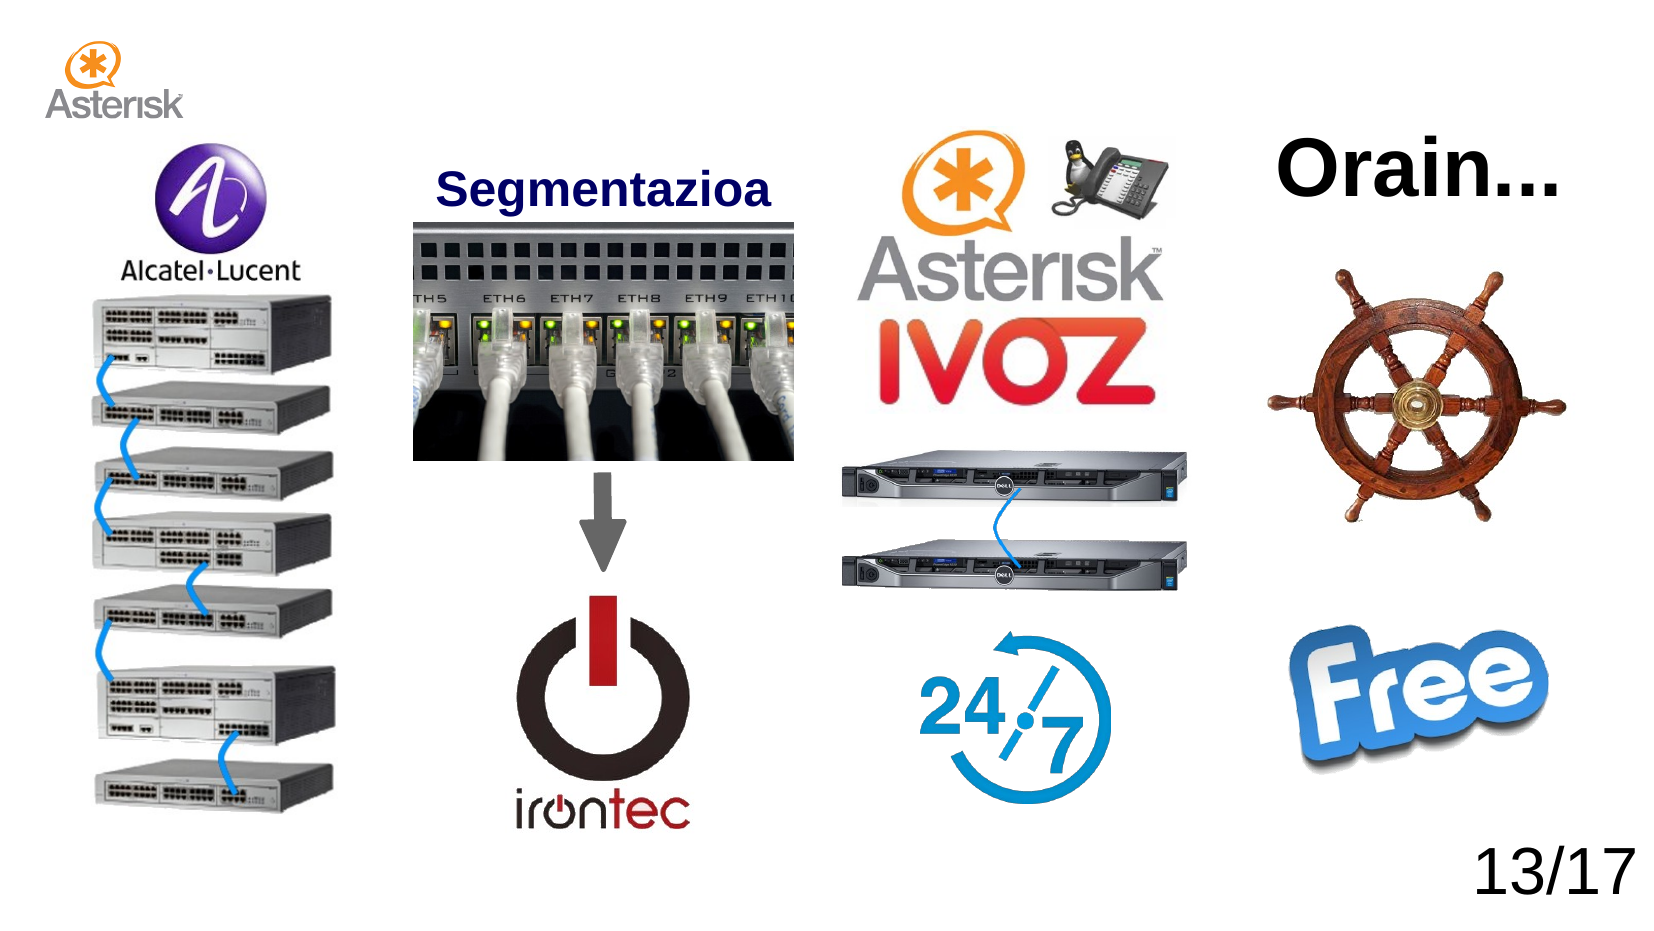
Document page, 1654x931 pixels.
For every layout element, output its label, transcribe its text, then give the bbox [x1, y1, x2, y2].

picture [1043, 738, 1111, 804]
text_box Segmentazioa [414, 153, 793, 225]
picture [82, 133, 346, 815]
picture [1243, 247, 1595, 543]
picture [838, 442, 1193, 596]
text_box <número>/17 [1429, 826, 1654, 917]
picture [850, 126, 1183, 414]
picture [413, 222, 794, 461]
picture [1262, 580, 1576, 798]
picture [505, 590, 696, 839]
picture [39, 35, 189, 124]
picture [920, 630, 1111, 804]
text_box Orain... [1249, 113, 1589, 222]
